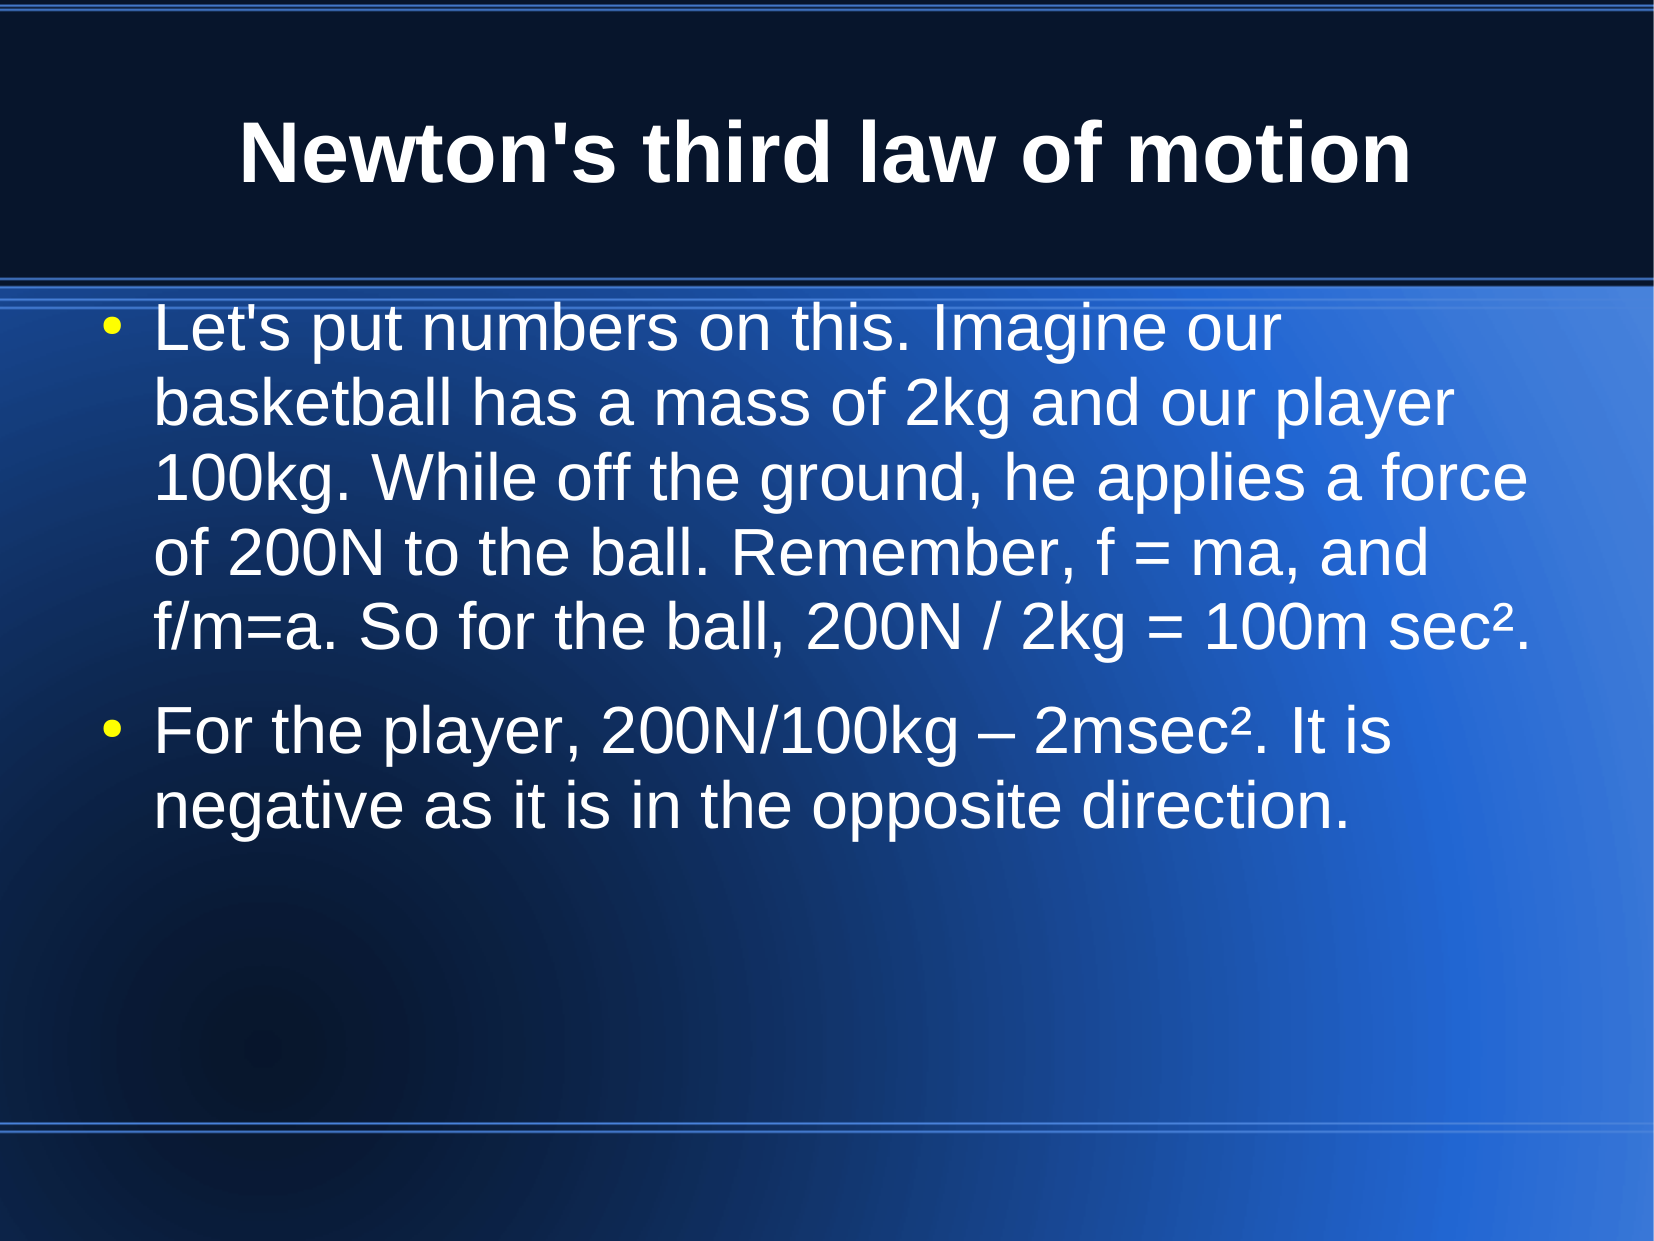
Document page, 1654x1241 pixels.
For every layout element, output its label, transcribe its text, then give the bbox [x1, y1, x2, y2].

title Newton's third law of motion [82, 49, 1571, 257]
picture [0, 0, 1654, 1241]
list Let's put numbers on this. Imagine our basketball has a mass of 2kg and our player 100kg. While off the ground, he applies a force of 200N to the ball. Remember, f = ma, and f/m=a. So for the ball, 200N / 2kg = 100m sec². For the player, 200N/100kg – 2msec². It is negative as it is in the opposite direction. [82, 290, 1571, 1109]
